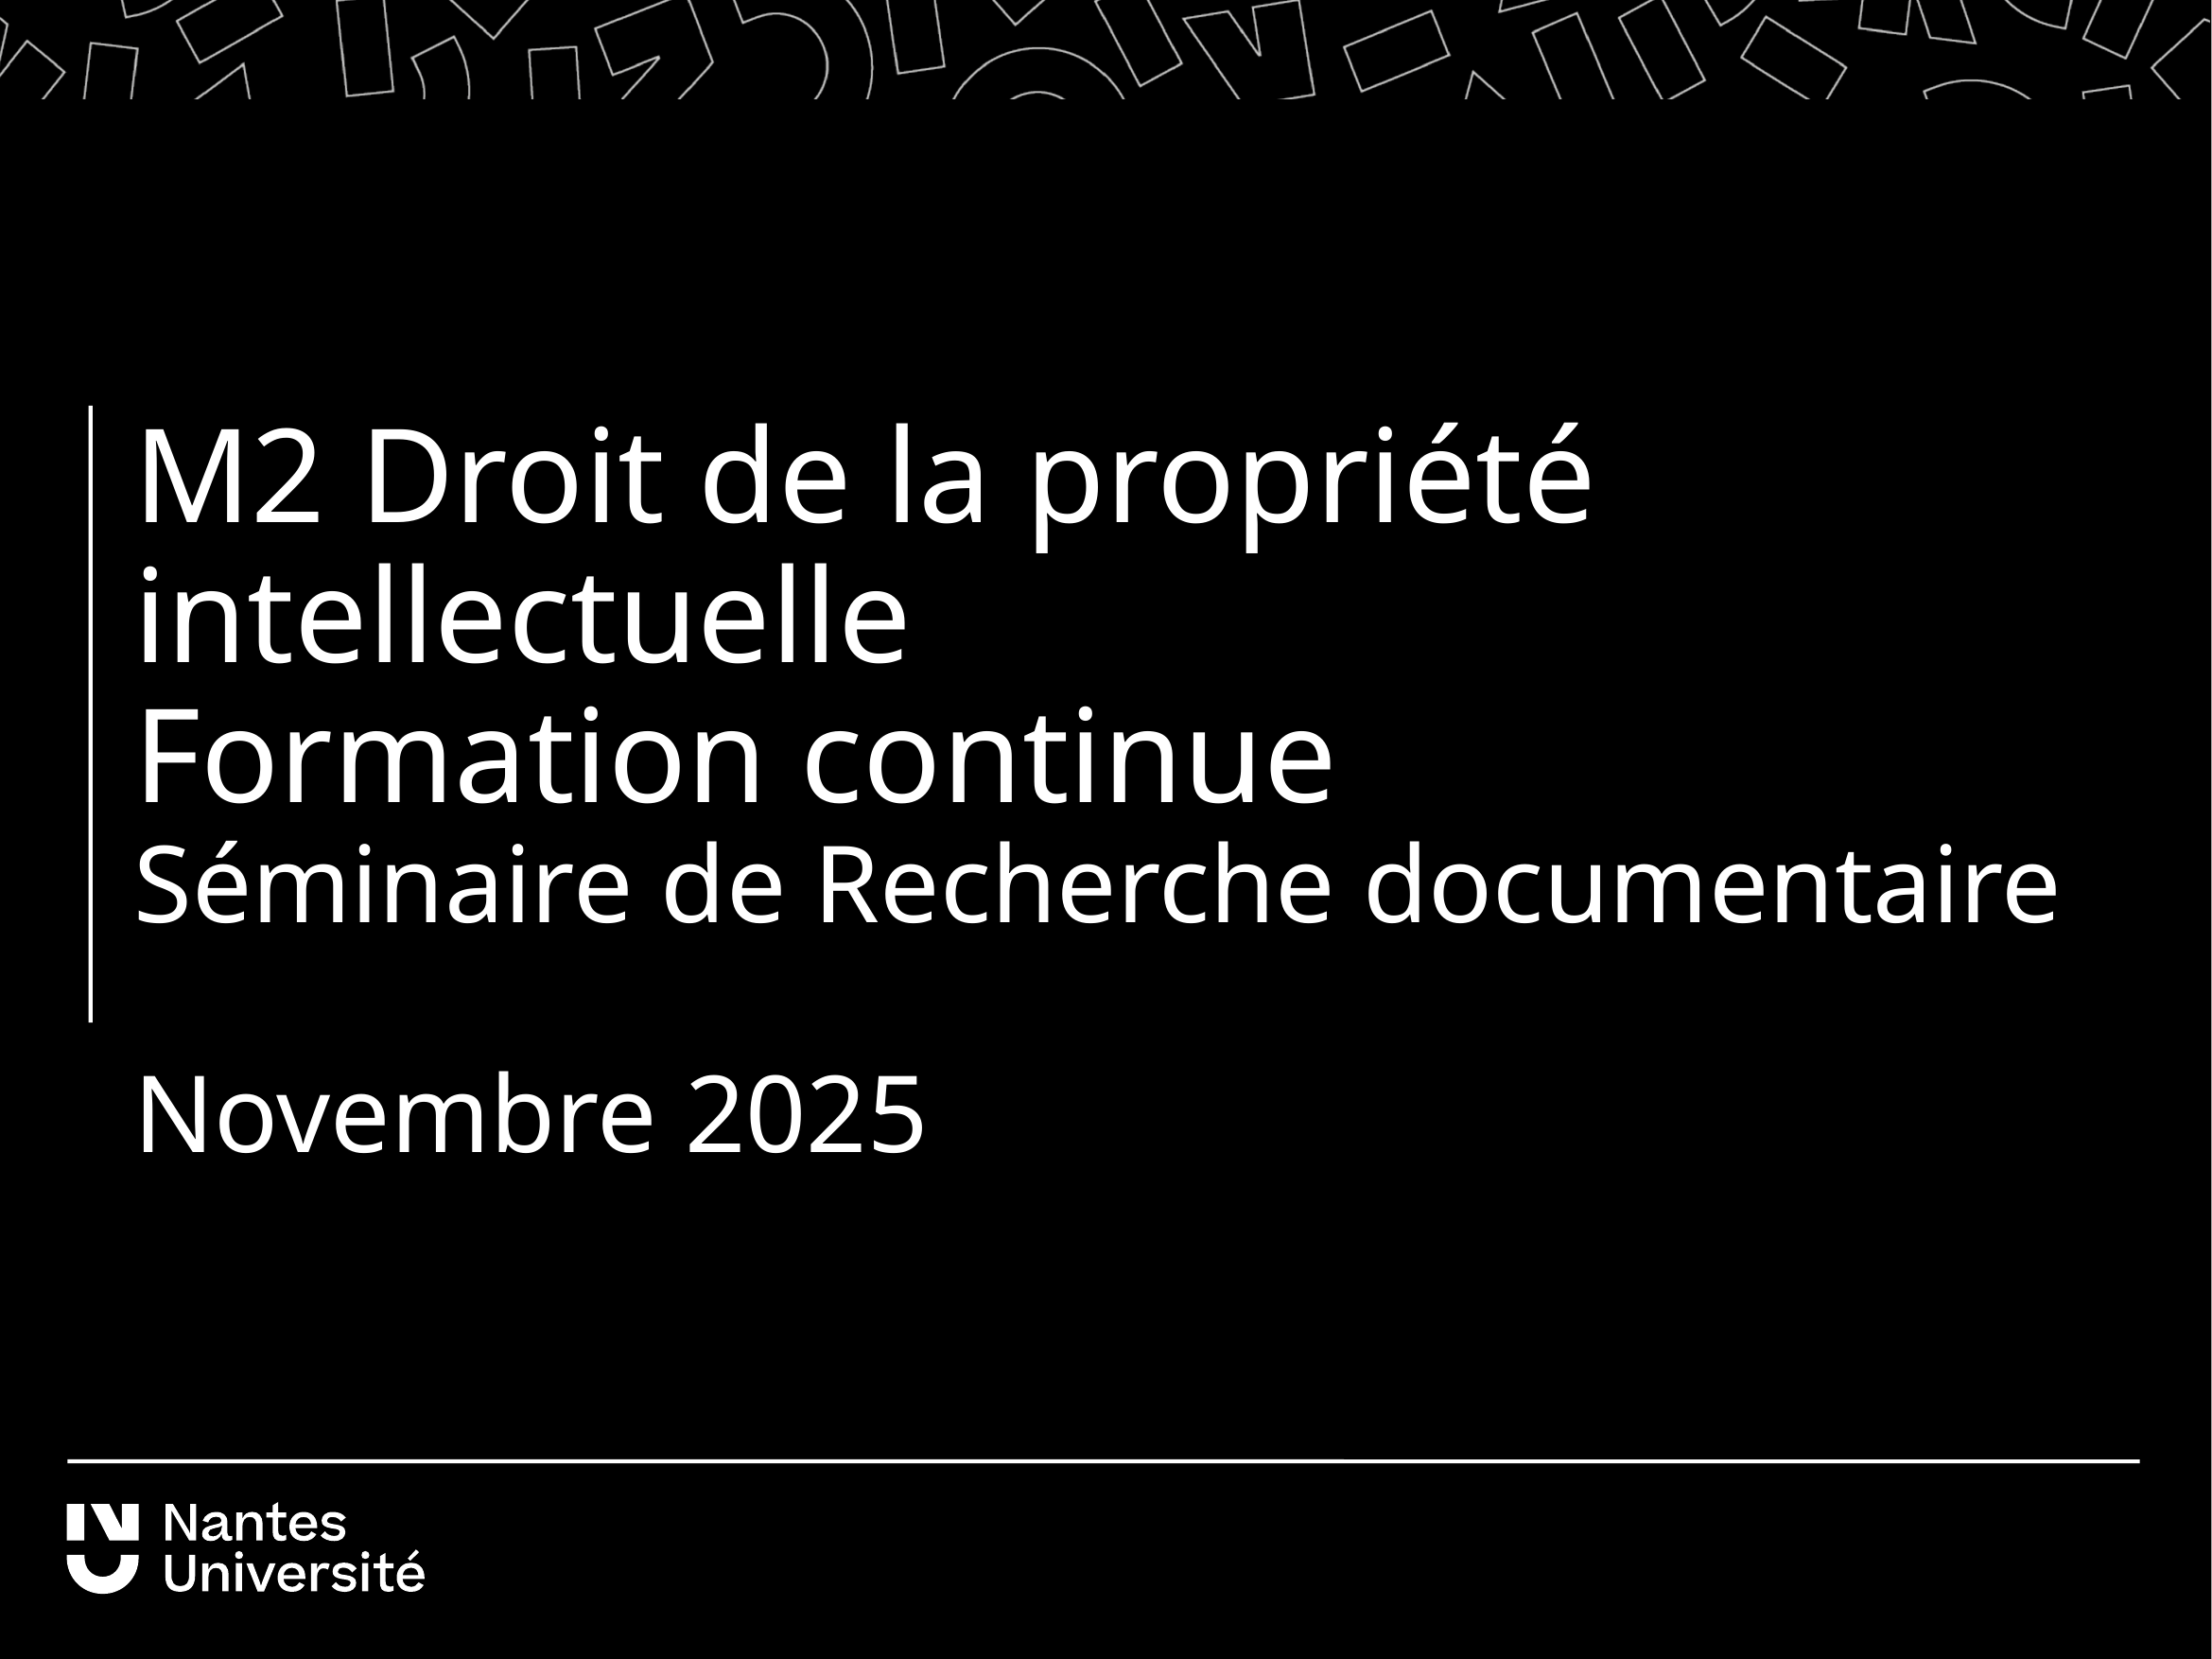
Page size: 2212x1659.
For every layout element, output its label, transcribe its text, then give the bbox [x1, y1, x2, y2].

list M2 Droit de la propriété intellectuelle Formation continue Séminaire de Recherche documentaire Novembre 2025 [133, 410, 2190, 978]
picture [0, 0, 2208, 99]
